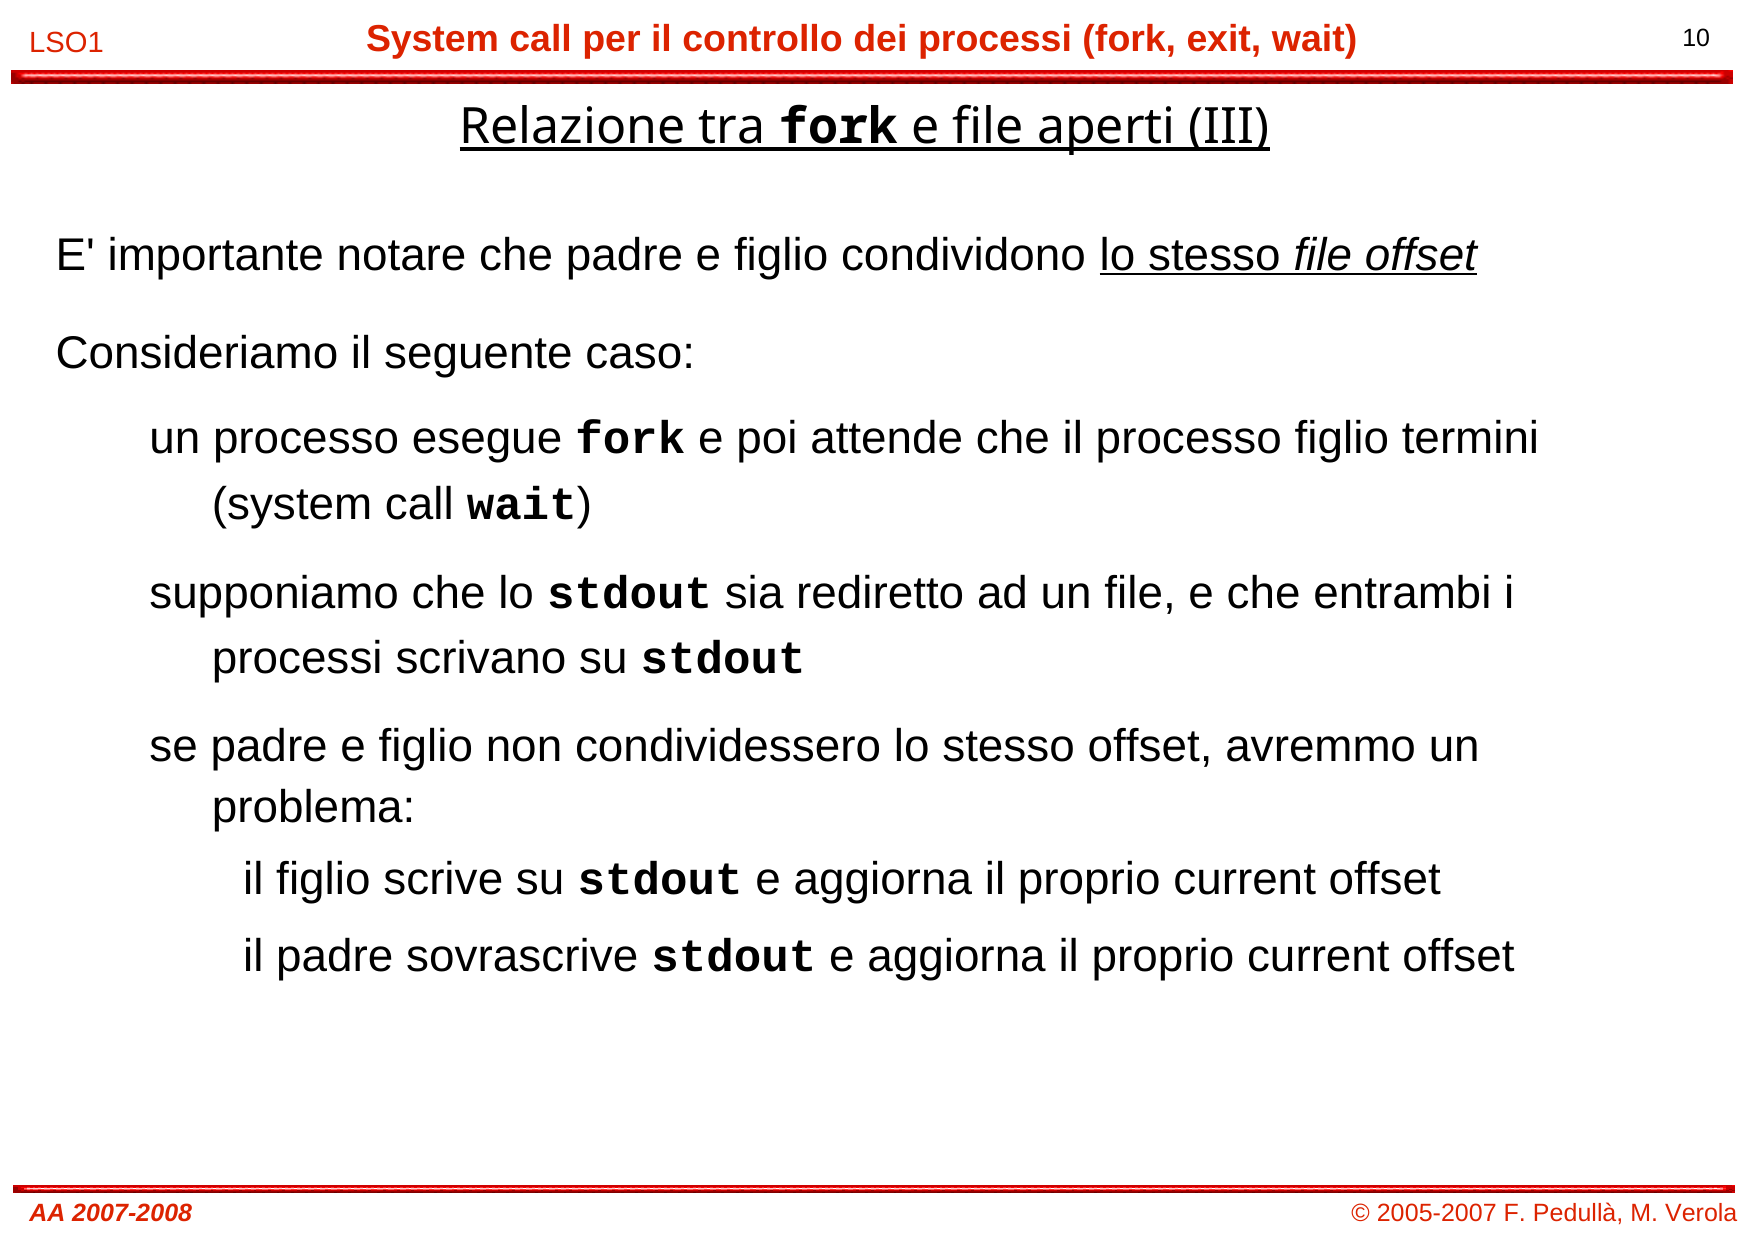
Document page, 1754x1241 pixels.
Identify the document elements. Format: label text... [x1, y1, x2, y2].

title Relazione tra fork e file aperti (III) [387, 78, 1343, 174]
picture [13, 1185, 1735, 1193]
list E' importante notare che padre e figlio condividono lo stesso file offset Consideriamo il seguente caso: un processo esegue fork e poi attende che il processo figlio termini (system call wait) supponiamo che lo stdout sia rediretto ad un file, e che entrambi i processi scrivano su stdout se padre e figlio non condividessero lo stesso offset, avremmo un problema: il figlio scrive su stdout e aggiorna il proprio current offset il padre sovrascrive stdout e aggiorna il proprio current offset [40, 217, 1678, 1061]
picture [11, 70, 1733, 84]
